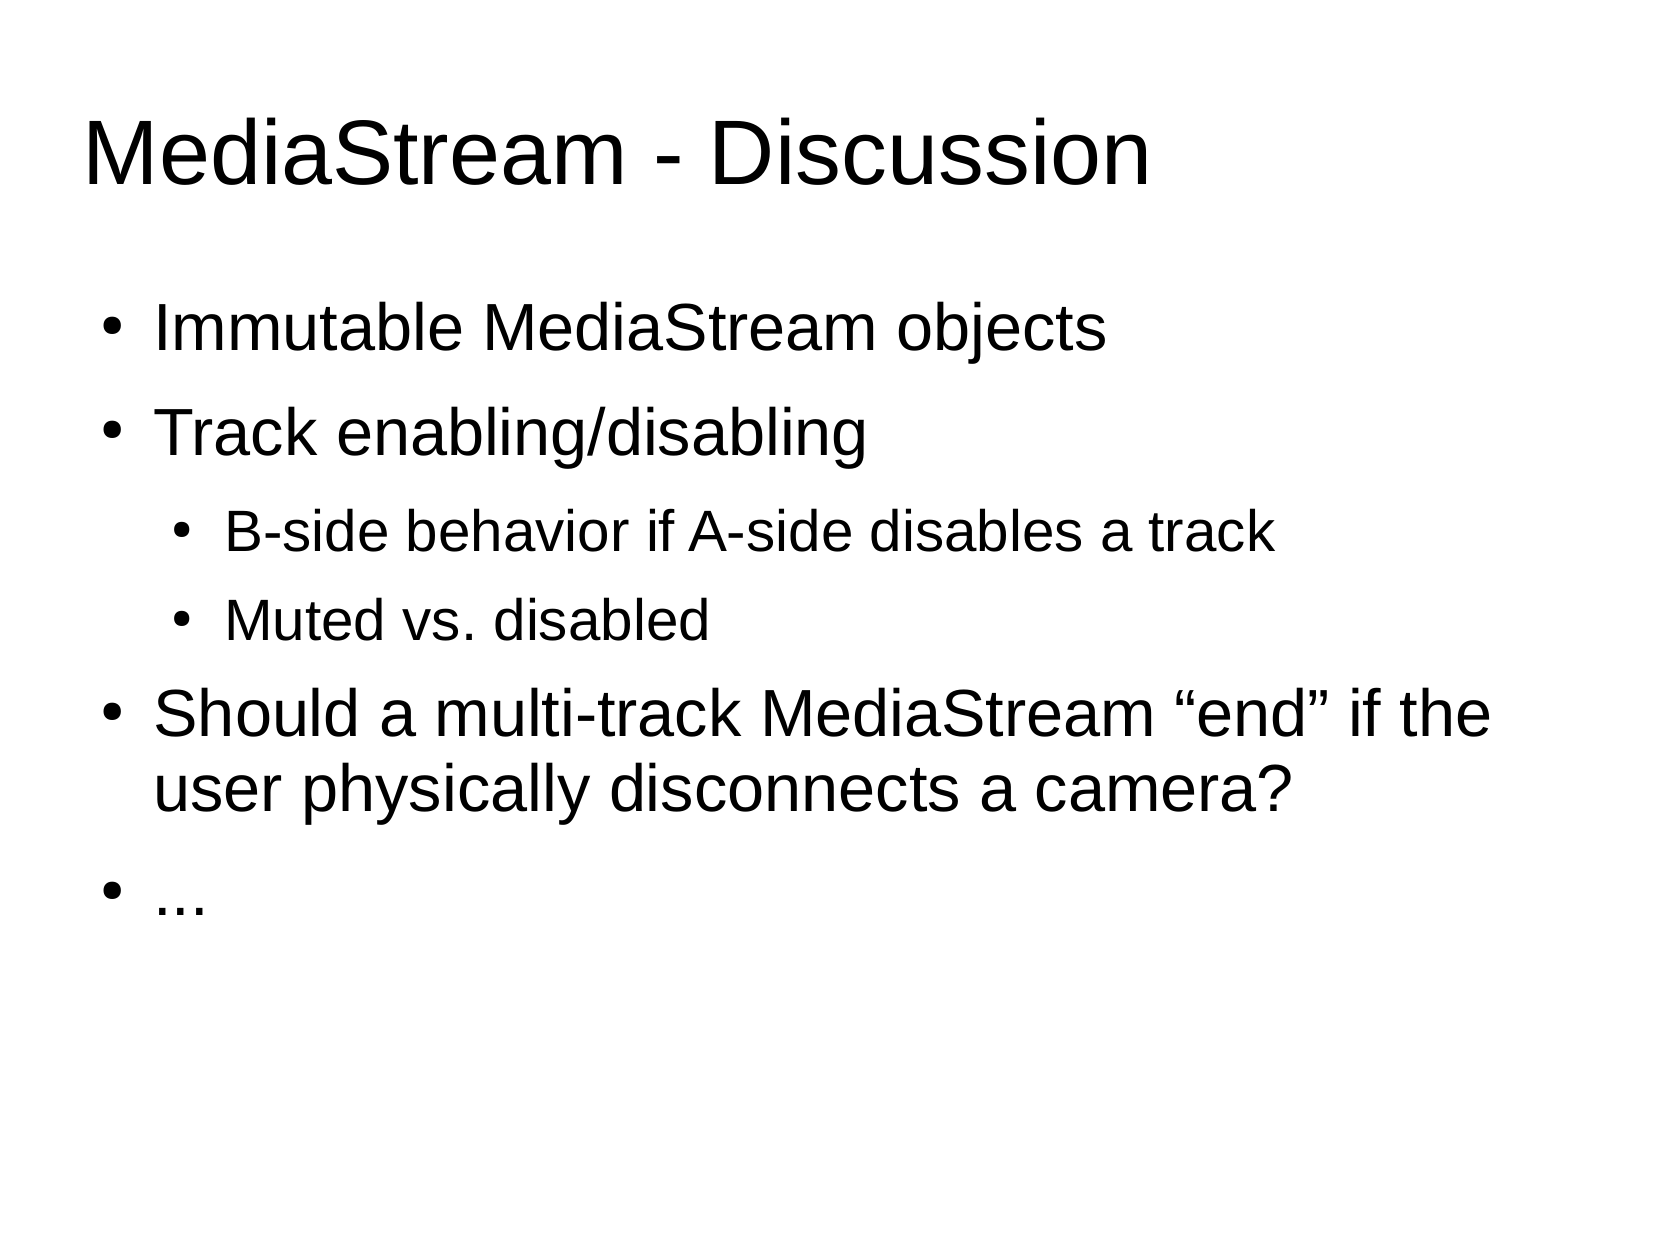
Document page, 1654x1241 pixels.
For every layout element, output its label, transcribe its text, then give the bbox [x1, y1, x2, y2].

title MediaStream - Discussion [82, 49, 1571, 257]
list Immutable MediaStream objects Track enabling/disabling B-side behavior if A-side disables a track Muted vs. disabled Should a multi-track MediaStream “end” if the user physically disconnects a camera? ... [82, 290, 1571, 1109]
